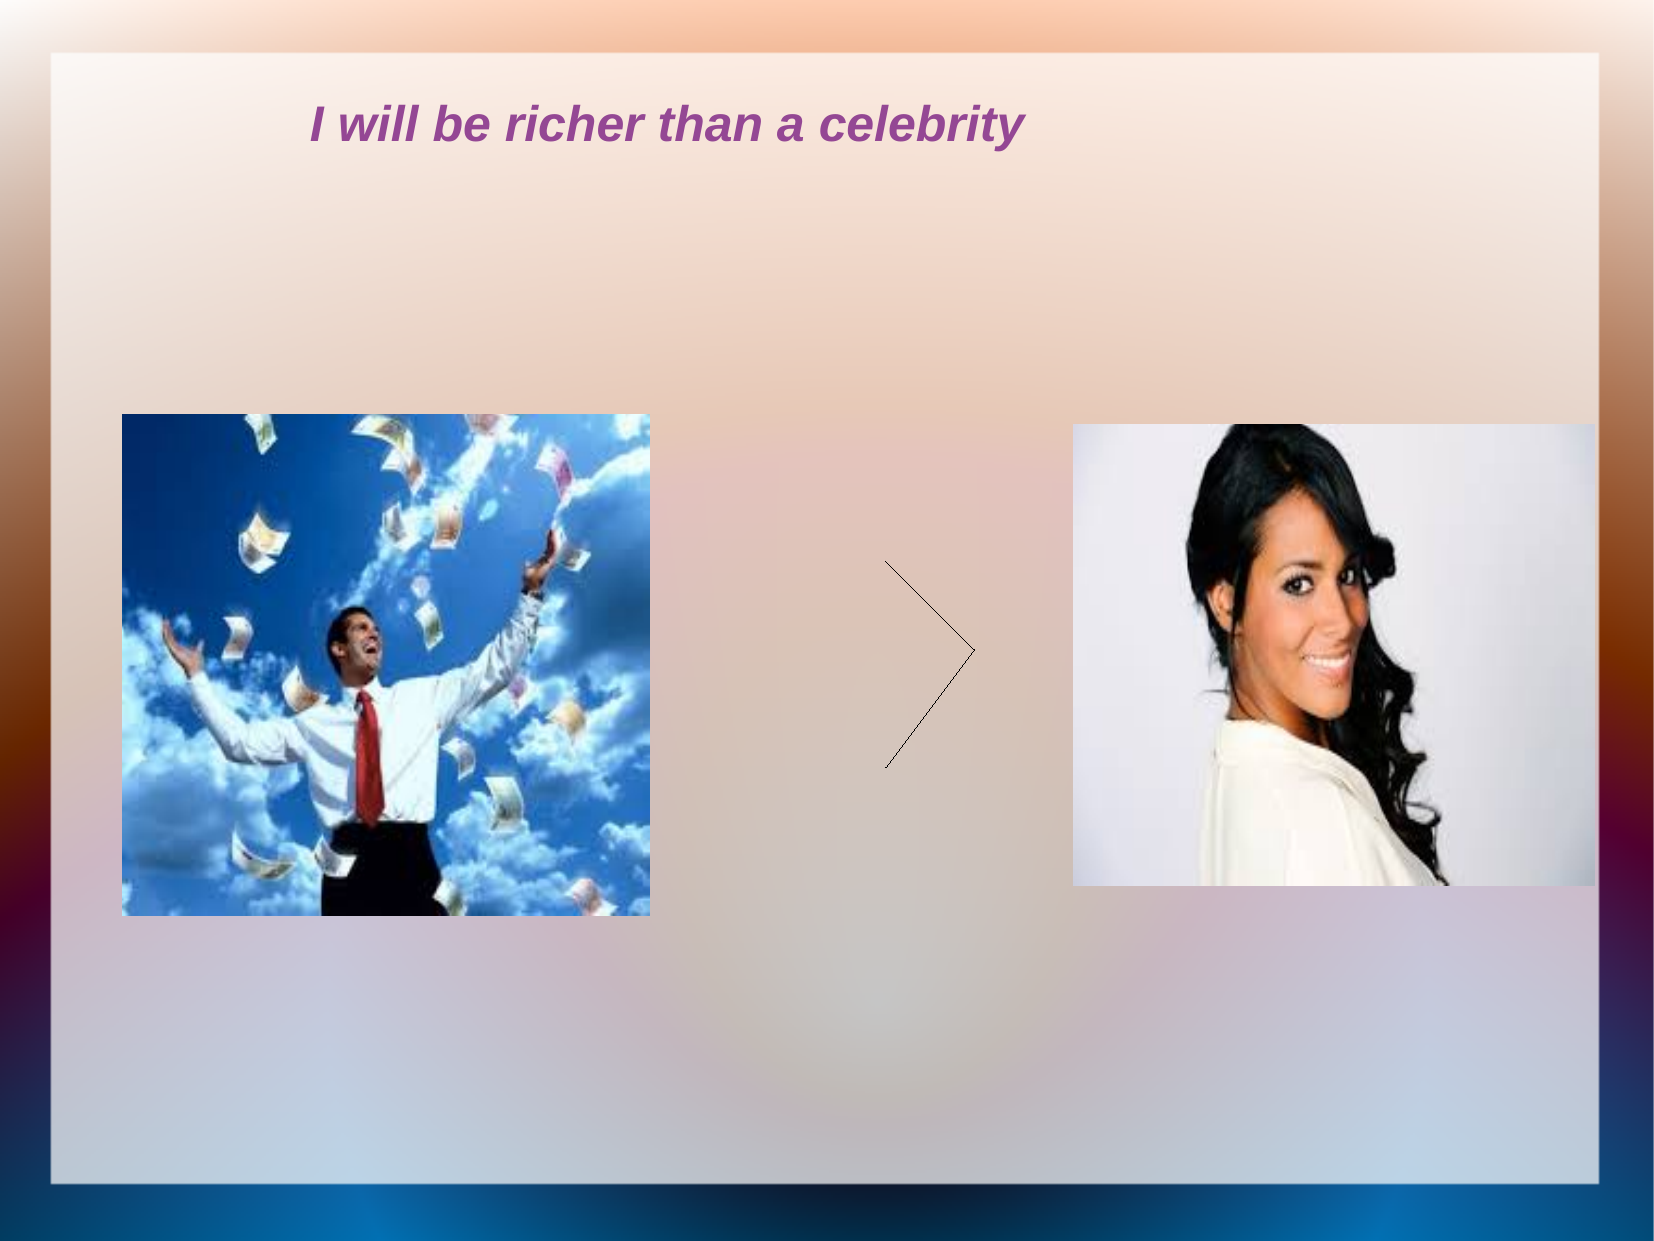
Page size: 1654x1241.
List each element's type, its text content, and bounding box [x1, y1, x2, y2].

picture [0, 0, 1654, 1241]
text_box I will be richer than a celebrity [295, 88, 1447, 179]
